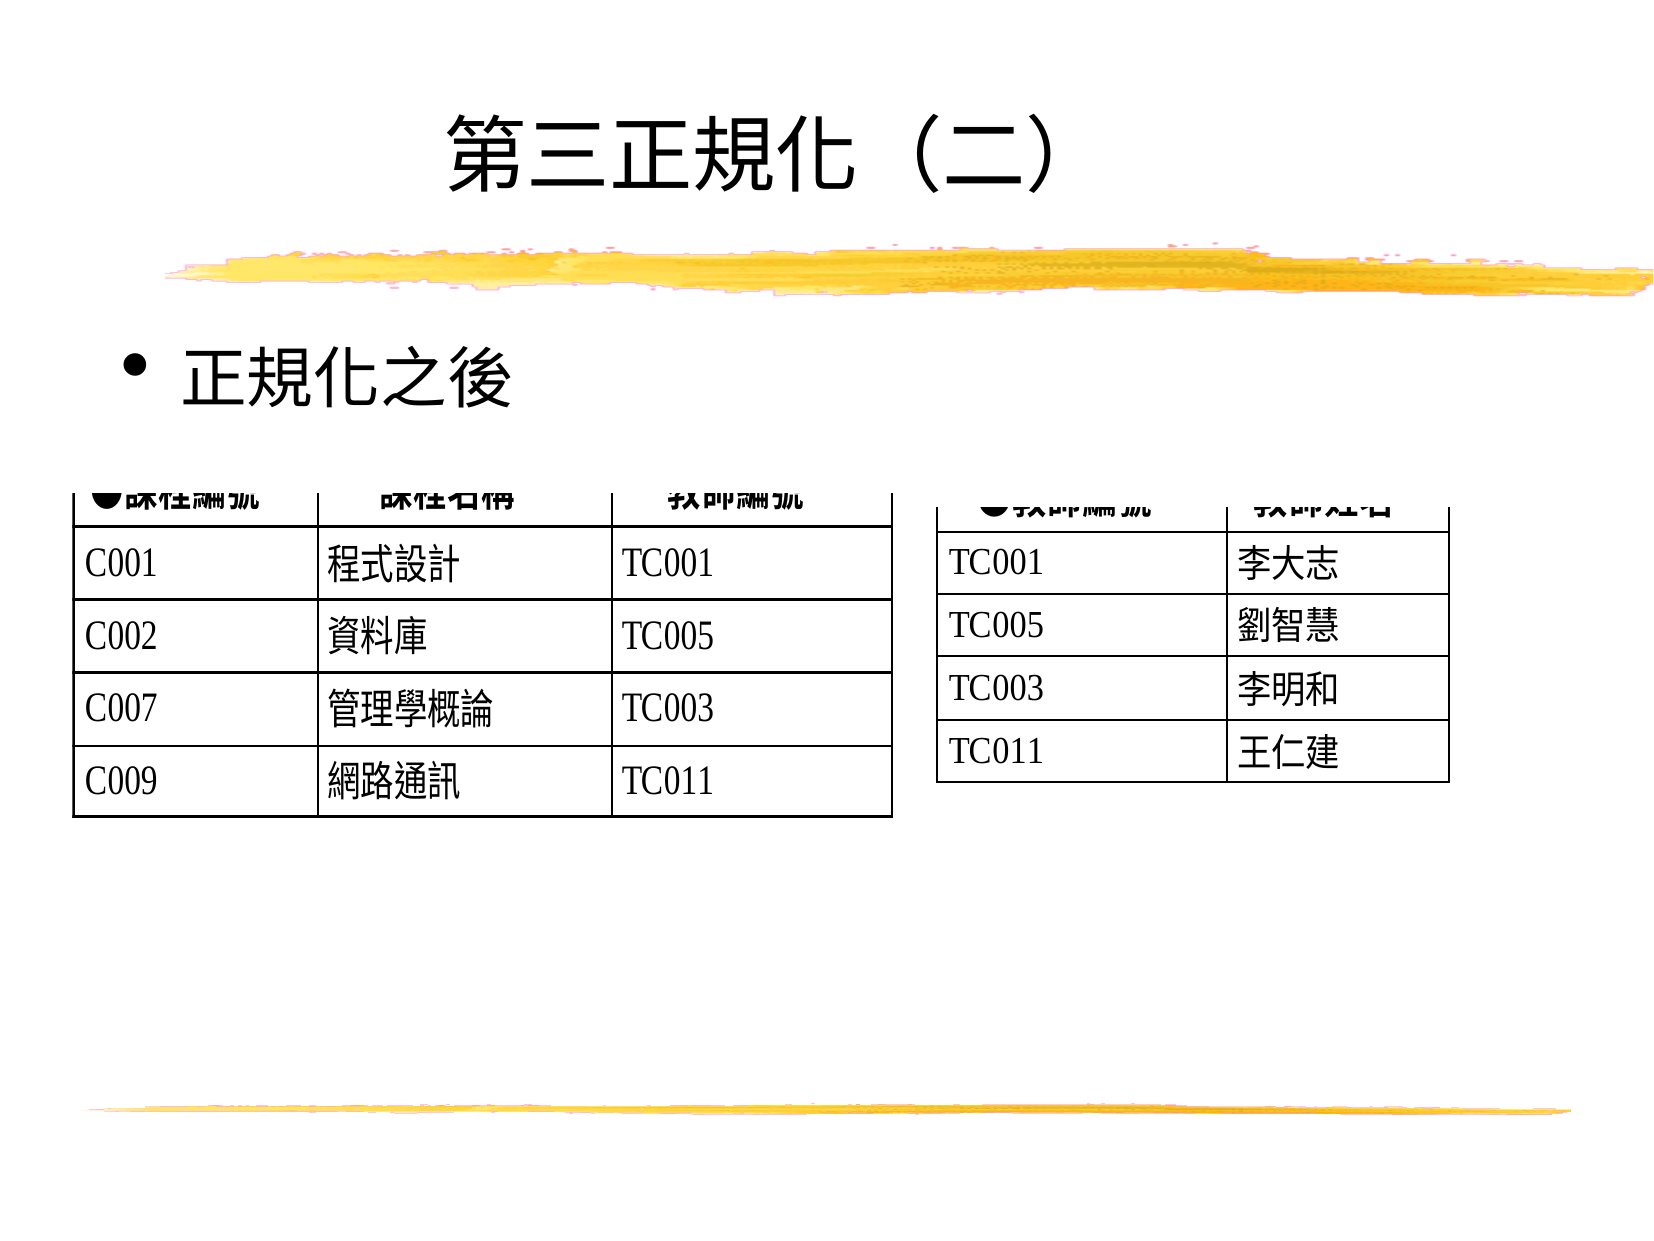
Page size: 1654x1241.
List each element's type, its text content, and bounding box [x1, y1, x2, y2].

picture [165, 237, 1654, 308]
title 第三正規化（二） [73, 39, 1479, 249]
picture [82, 1102, 1571, 1117]
list 正規化之後 [124, 316, 1530, 1062]
chart [72, 493, 934, 853]
chart [936, 507, 1497, 822]
